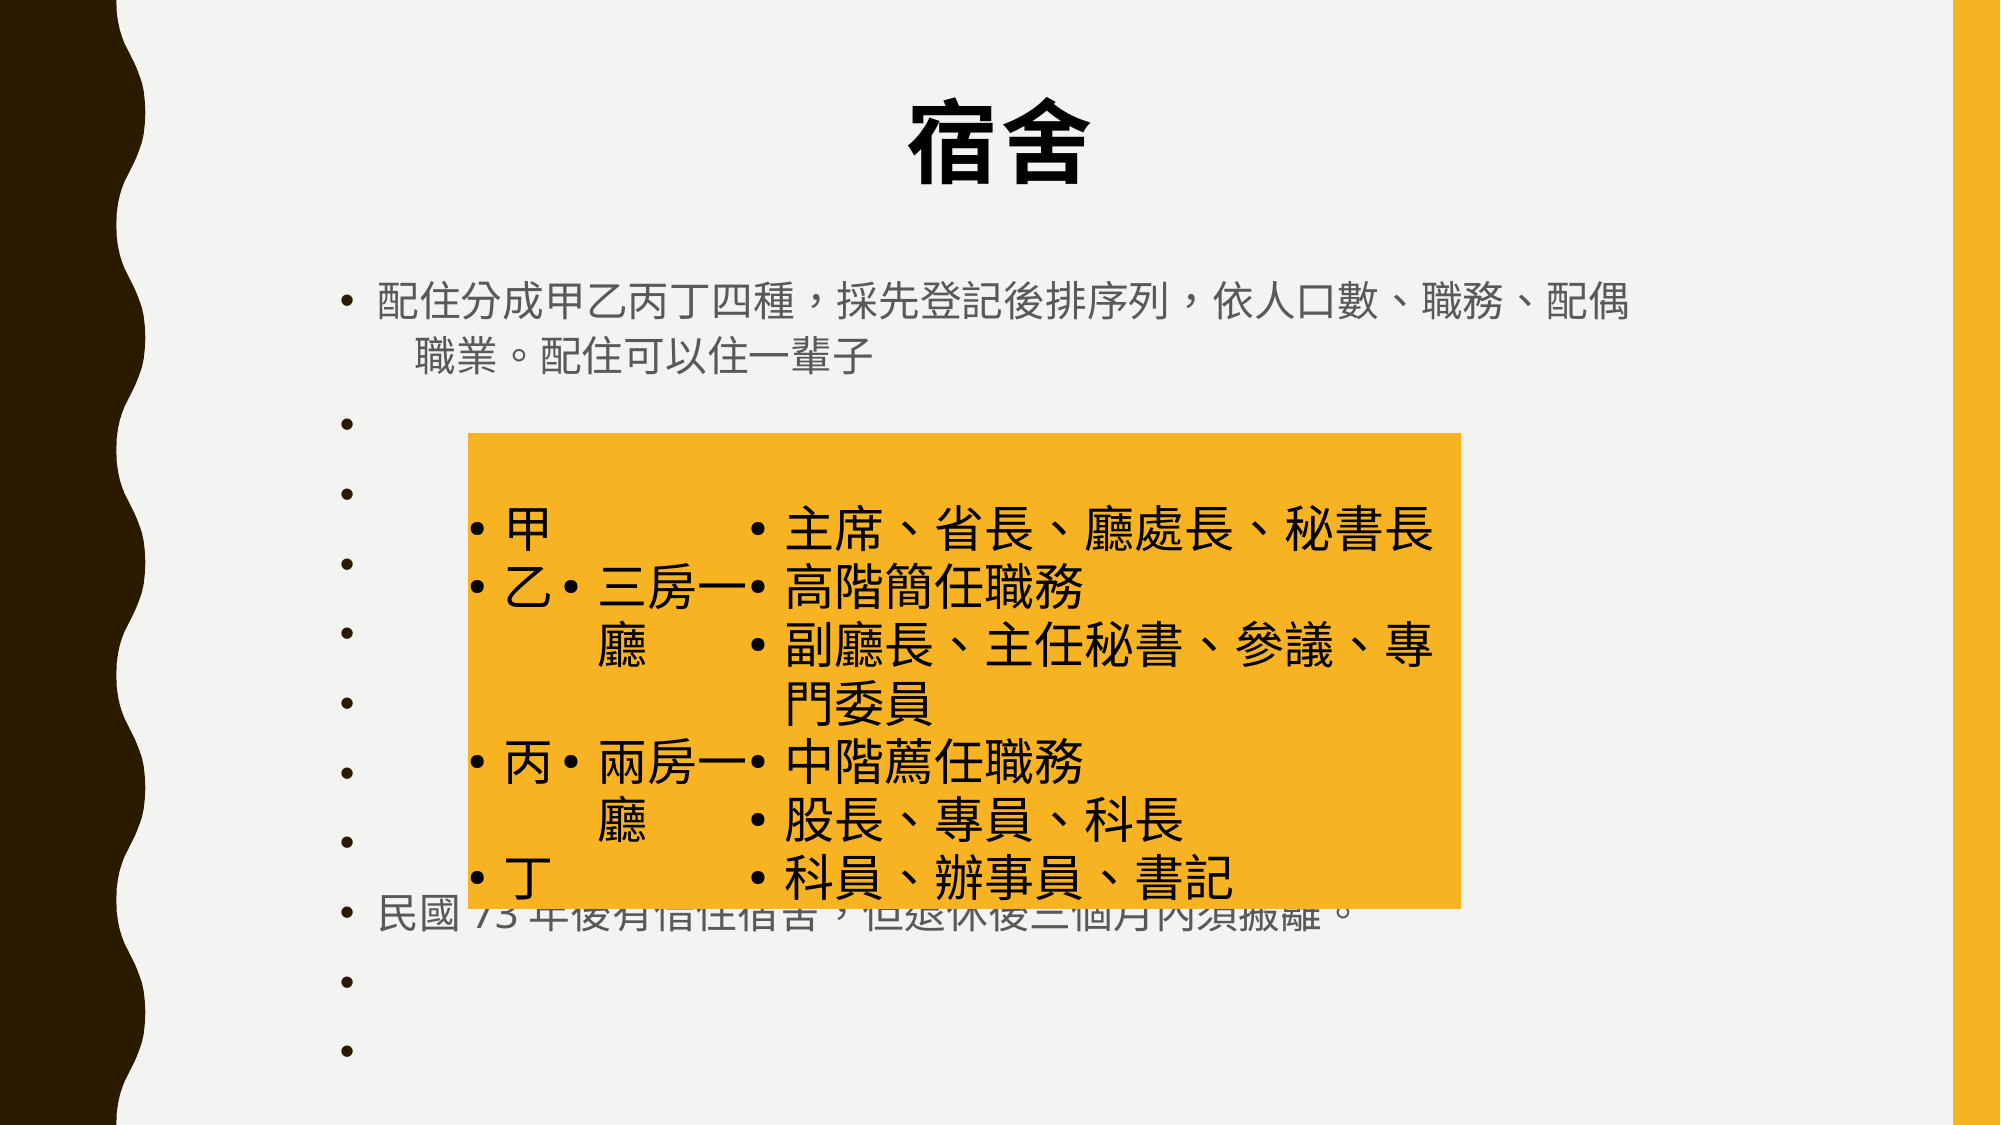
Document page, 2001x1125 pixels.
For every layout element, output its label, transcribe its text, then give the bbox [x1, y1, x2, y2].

table_cell 主席、省長、廳處長、秘書長 [749, 501, 1461, 559]
table_header [468, 433, 562, 501]
table_cell 丁 [468, 850, 562, 909]
table_header [562, 433, 749, 501]
title 宿舍 [428, 90, 1572, 262]
table_header [749, 433, 1461, 501]
table_cell 科員、辦事員、書記 [749, 850, 1461, 909]
table_cell 兩房一廳 [562, 734, 749, 850]
table_cell 三房一廳 [562, 559, 749, 734]
table_cell [562, 850, 749, 909]
table_cell 中階薦任職務 股長、專員、科長 [749, 734, 1461, 850]
table_cell 丙 [468, 734, 562, 850]
table_cell 甲 [468, 501, 562, 559]
table_cell 乙 [468, 559, 562, 734]
list 配住分成甲乙丙丁四種，採先登記後排序列，依人口數、職務、配偶職業。配住可以住一輩子 民國73年後有借住宿舍，但退休後三個月內須搬離。 [324, 262, 1675, 1059]
table_cell 高階簡任職務 副廳長、主任秘書、參議、專門委員 [749, 559, 1461, 734]
table_cell [562, 501, 749, 559]
